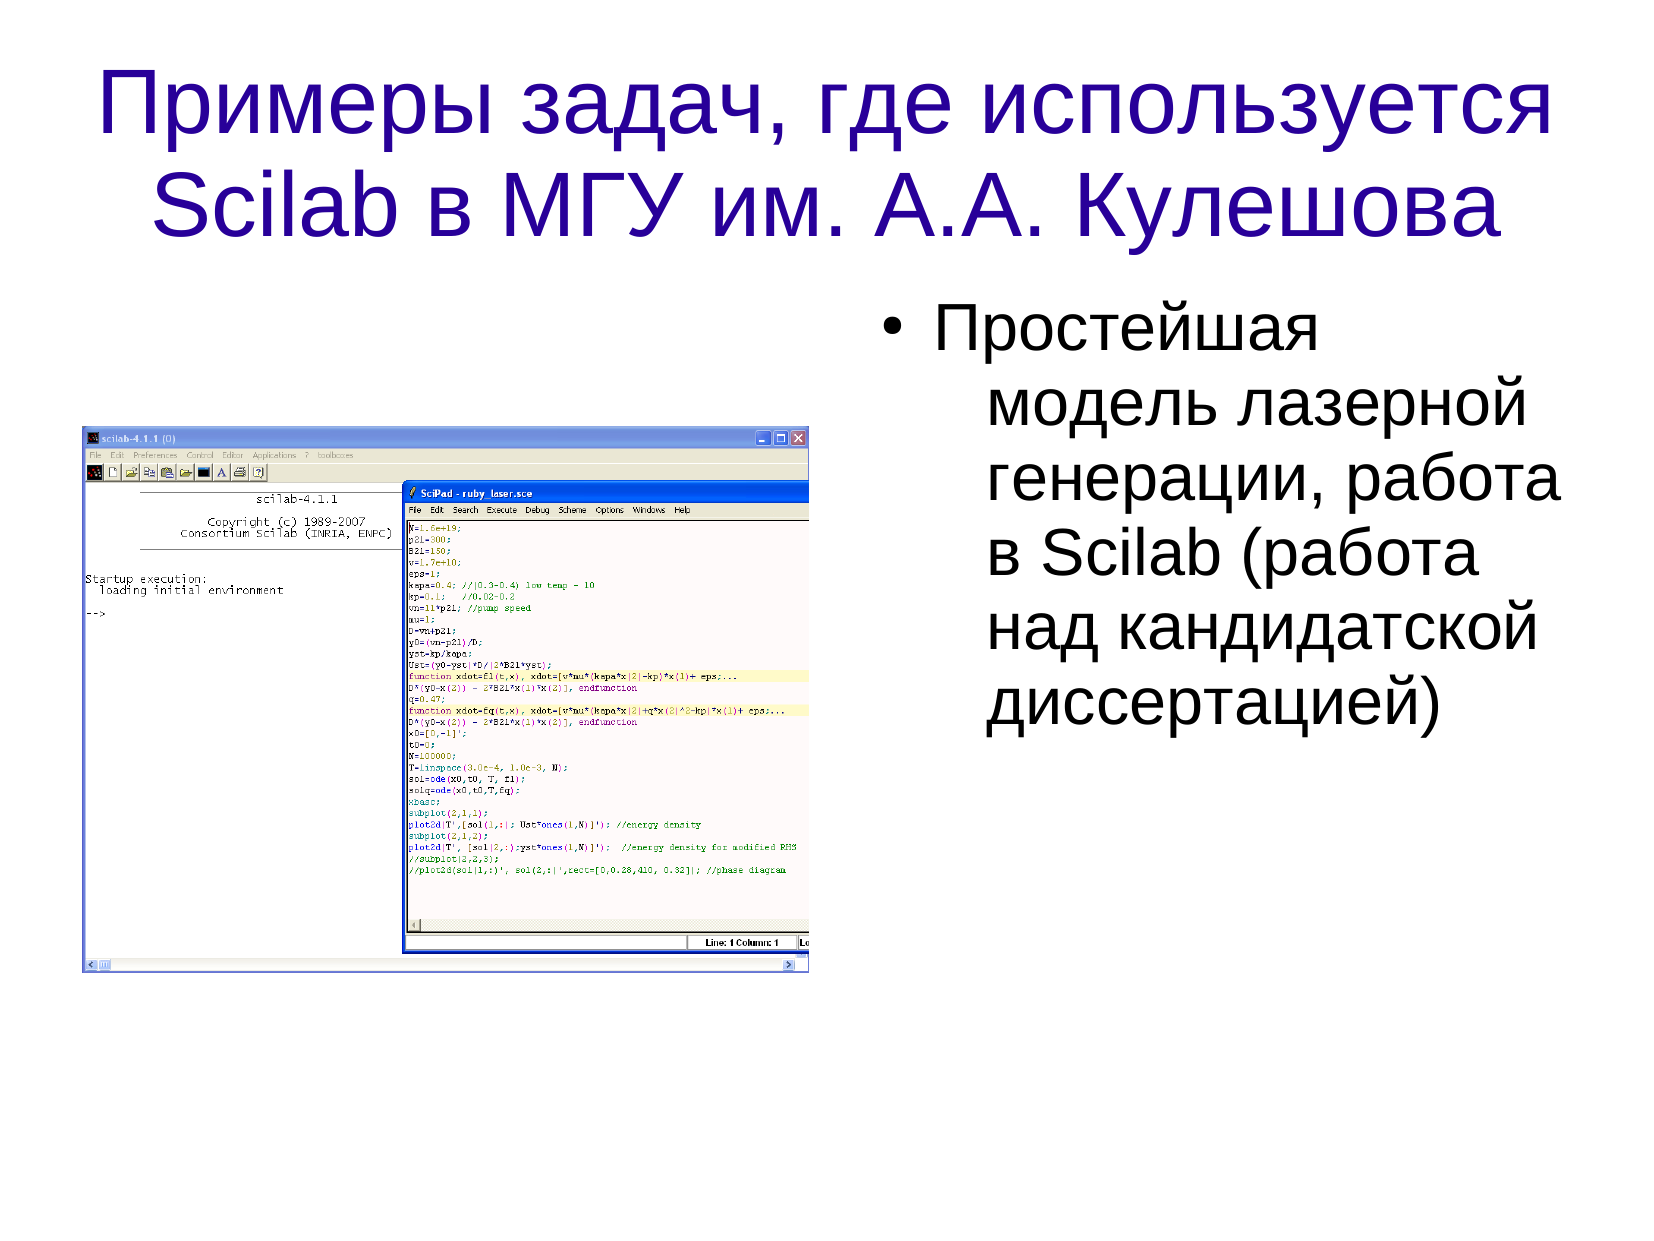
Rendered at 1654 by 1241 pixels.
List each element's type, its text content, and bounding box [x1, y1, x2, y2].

list Простейшая модель лазерной генерации, работа в Scilab (работа над кандидатской диссертацией) [845, 290, 1572, 1109]
picture [82, 426, 809, 973]
title Примеры задач, где используется Scilab в МГУ им. А.А. Кулешова [82, 39, 1571, 267]
